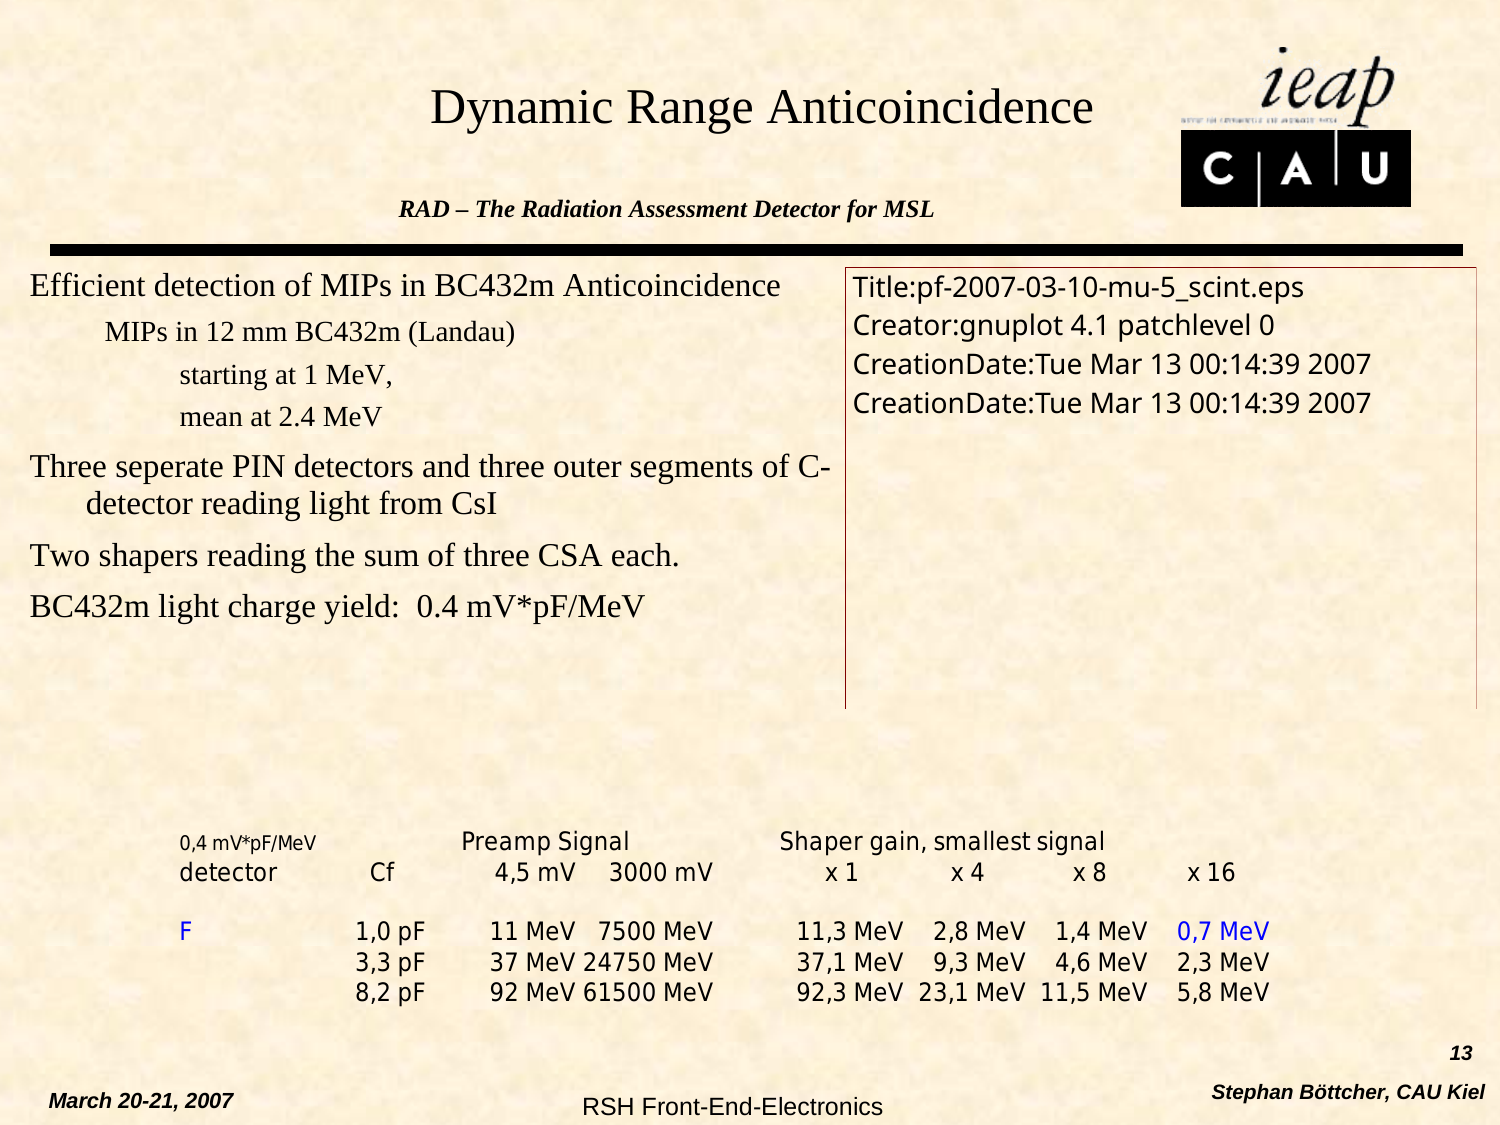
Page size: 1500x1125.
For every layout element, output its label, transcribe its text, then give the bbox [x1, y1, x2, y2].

title Dynamic Range Anticoincidence [299, 8, 1225, 205]
chart [177, 826, 1276, 1013]
picture [0, 0, 1500, 1125]
list Efficient detection of MIPs in BC432m Anticoincidence MIPs in 12 mm BC432m (Landau) starting at 1 MeV, mean at 2.4 MeV Three seperate PIN detectors and three outer segments of C-detector reading light from CsI Two shapers reading the sum of three CSA each. BC432m light charge yield: 0.4 mV*pF/MeV [29, 266, 857, 754]
